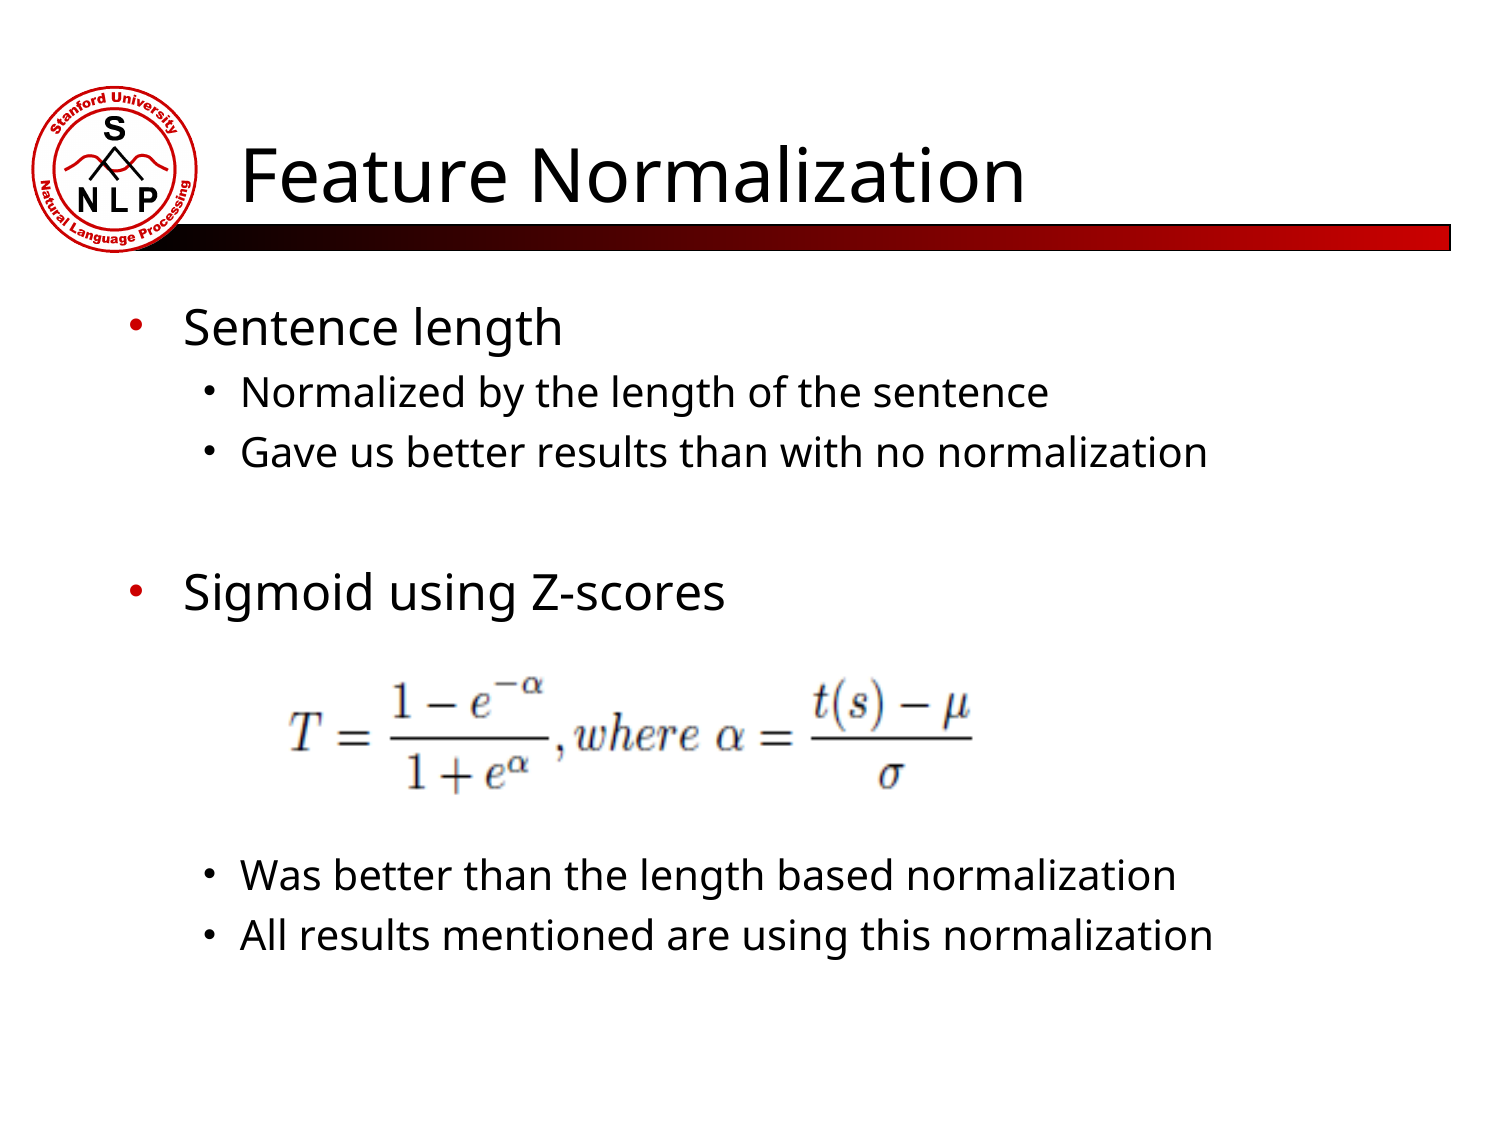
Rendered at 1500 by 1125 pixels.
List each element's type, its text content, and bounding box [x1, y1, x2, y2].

title Feature Normalization [225, 61, 1500, 225]
picture [262, 637, 1051, 826]
list Sentence length Normalized by the length of the sentence Gave us better results than with no normalization Sigmoid using Z-scores Was better than the length based normalization All results mentioned are using this normalization [112, 287, 1388, 1040]
